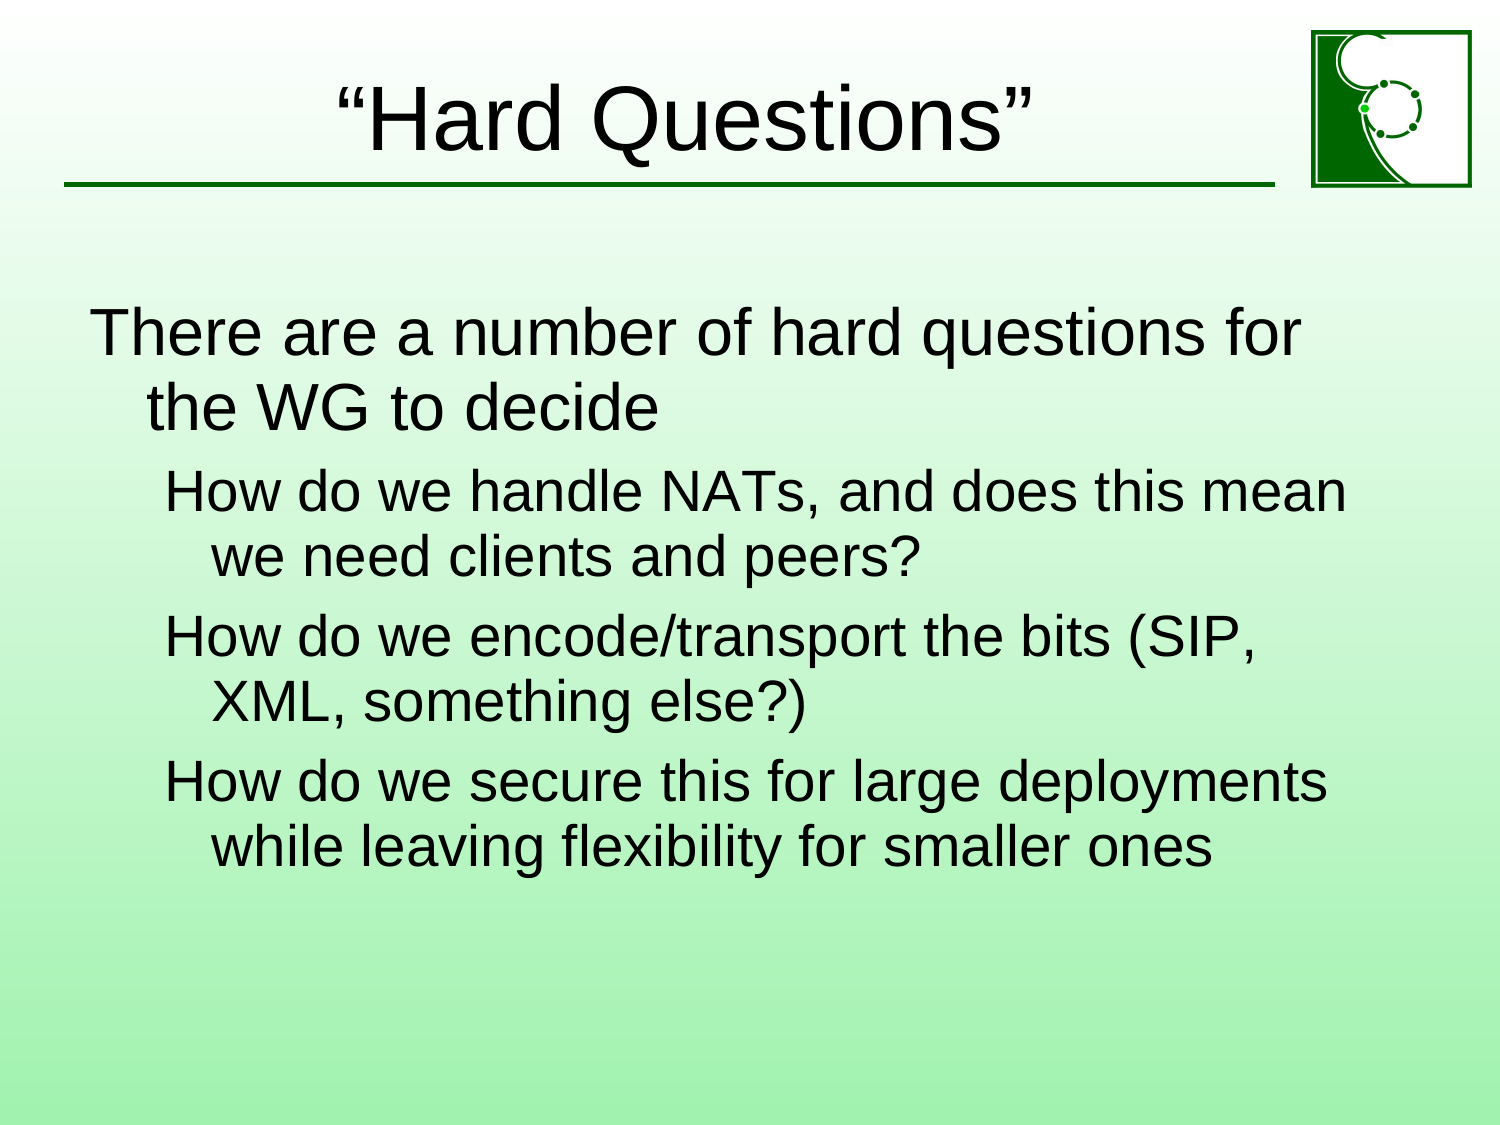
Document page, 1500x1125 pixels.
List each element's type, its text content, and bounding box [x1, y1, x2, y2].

list There are a number of hard questions for the WG to decide How do we handle NATs, and does this mean we need clients and peers? How do we encode/transport the bits (SIP, XML, something else?) How do we secure this for large deployments while leaving flexibility for smaller ones [75, 287, 1426, 1005]
title “Hard Questions” [76, 24, 1295, 213]
picture [1311, 30, 1472, 188]
